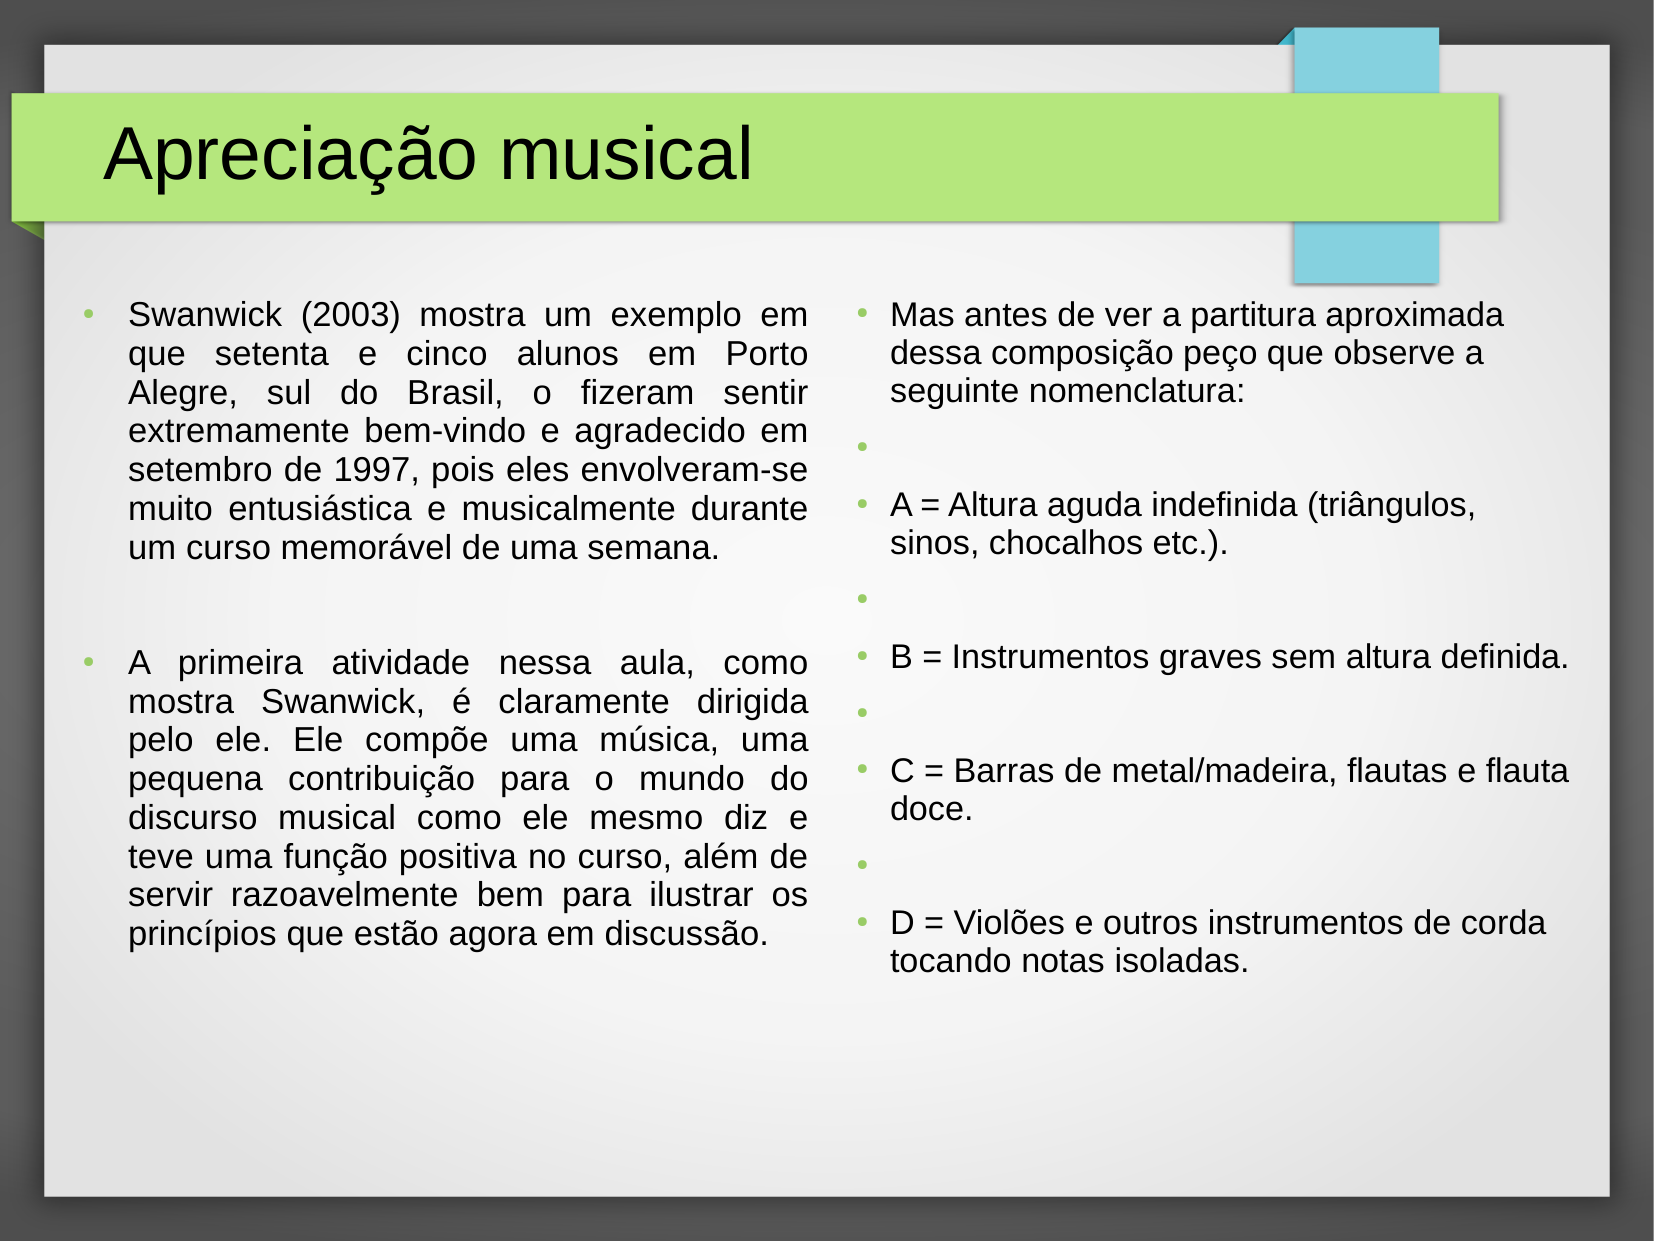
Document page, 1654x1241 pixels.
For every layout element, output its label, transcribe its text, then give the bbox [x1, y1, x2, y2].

picture [0, 0, 1654, 1241]
list Mas antes de ver a partitura aproximada dessa composição peço que observe a seguinte nomenclatura: A = Altura aguda indefinida (triângulos, sinos, chocalhos etc.). B = Instrumentos graves sem altura definida. C = Barras de metal/madeira, flautas e flauta doce. D = Violões e outros instrumentos de corda tocando notas isoladas. [845, 295, 1572, 1015]
list Swanwick (2003) mostra um exemplo em que setenta e cinco alunos em Porto Alegre, sul do Brasil, o fizeram sentir extremamente bem-vindo e agradecido em setembro de 1997, pois eles envolveram-se muito entusiástica e musicalmente durante um curso memorável de uma semana. A primeira atividade nessa aula, como mostra Swanwick, é claramente dirigida pelo ele. Ele compõe uma música, uma pequena contribuição para o mundo do discurso musical como ele mesmo diz e teve uma função positiva no curso, além de servir razoavelmente bem para ilustrar os princípios que estão agora em discussão. [82, 295, 809, 1015]
title Apreciação musical [82, 94, 1264, 213]
